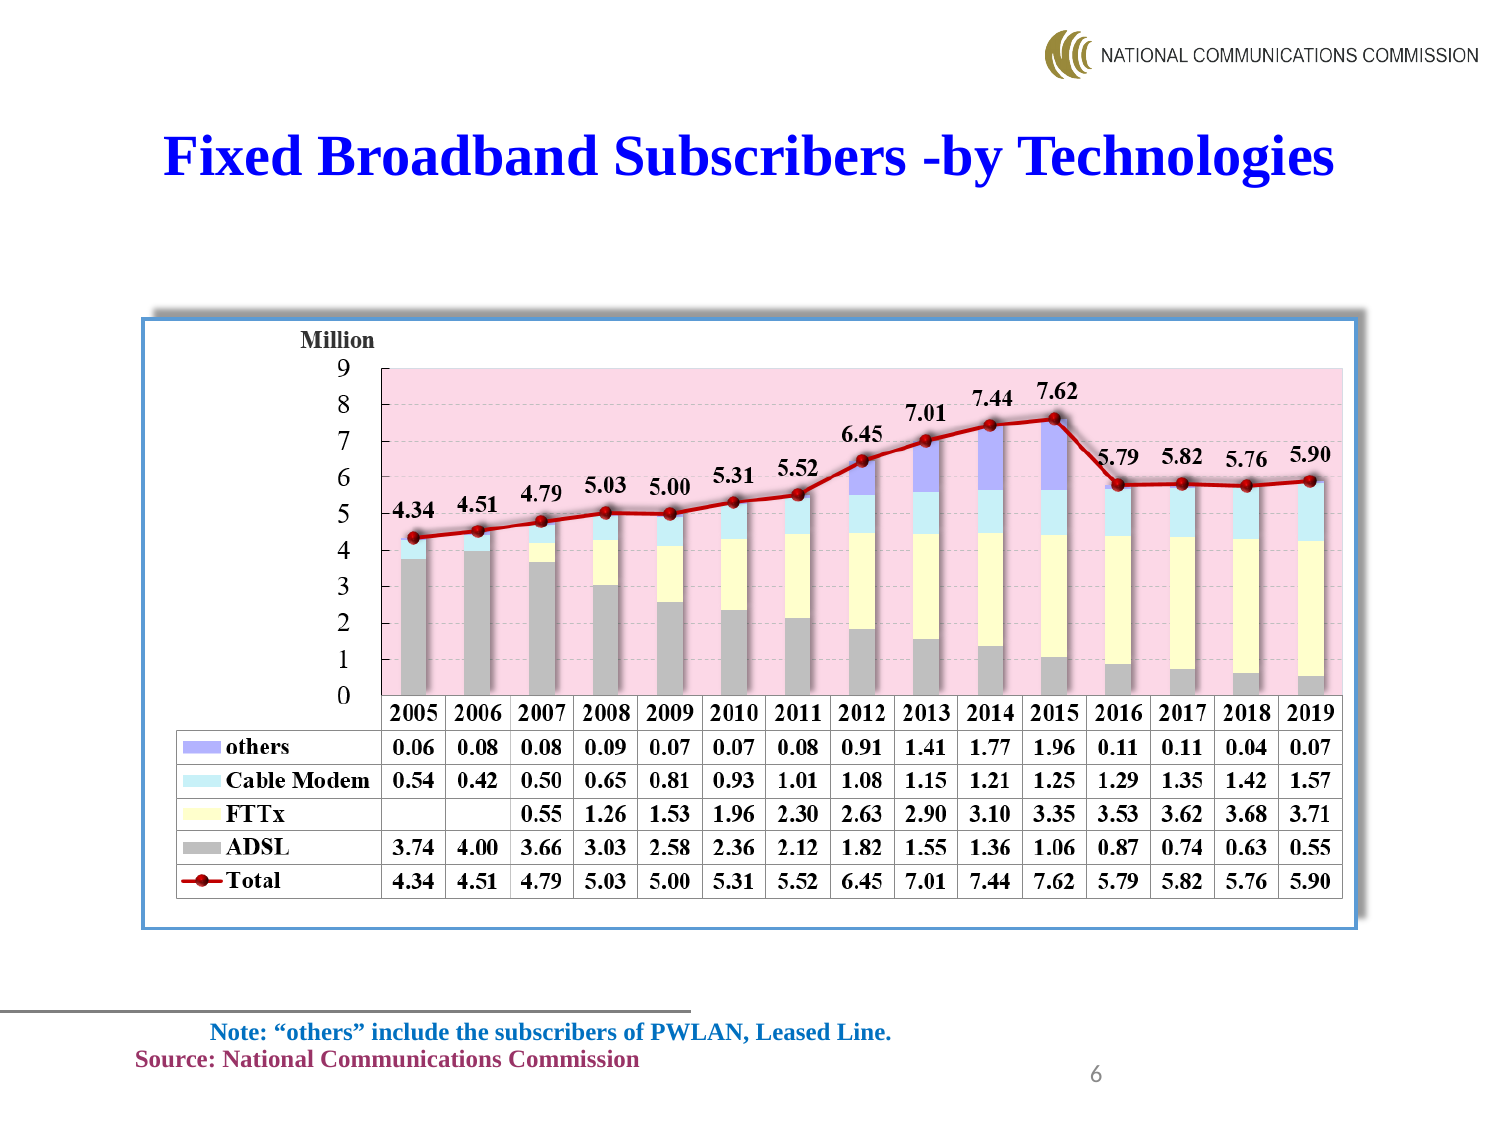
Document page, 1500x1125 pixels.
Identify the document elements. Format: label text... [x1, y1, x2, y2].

picture [141, 300, 1374, 930]
text_box Source: National Communications Commission [0, 1035, 703, 1081]
picture [1045, 30, 1479, 79]
text_box Note: “others” include the subscribers of PWLAN, Leased Line. [0, 1001, 1424, 1051]
text_box [1074, 1042, 1426, 1103]
text_box Fixed Broadband Subscribers -by Technologies [0, 90, 1500, 216]
